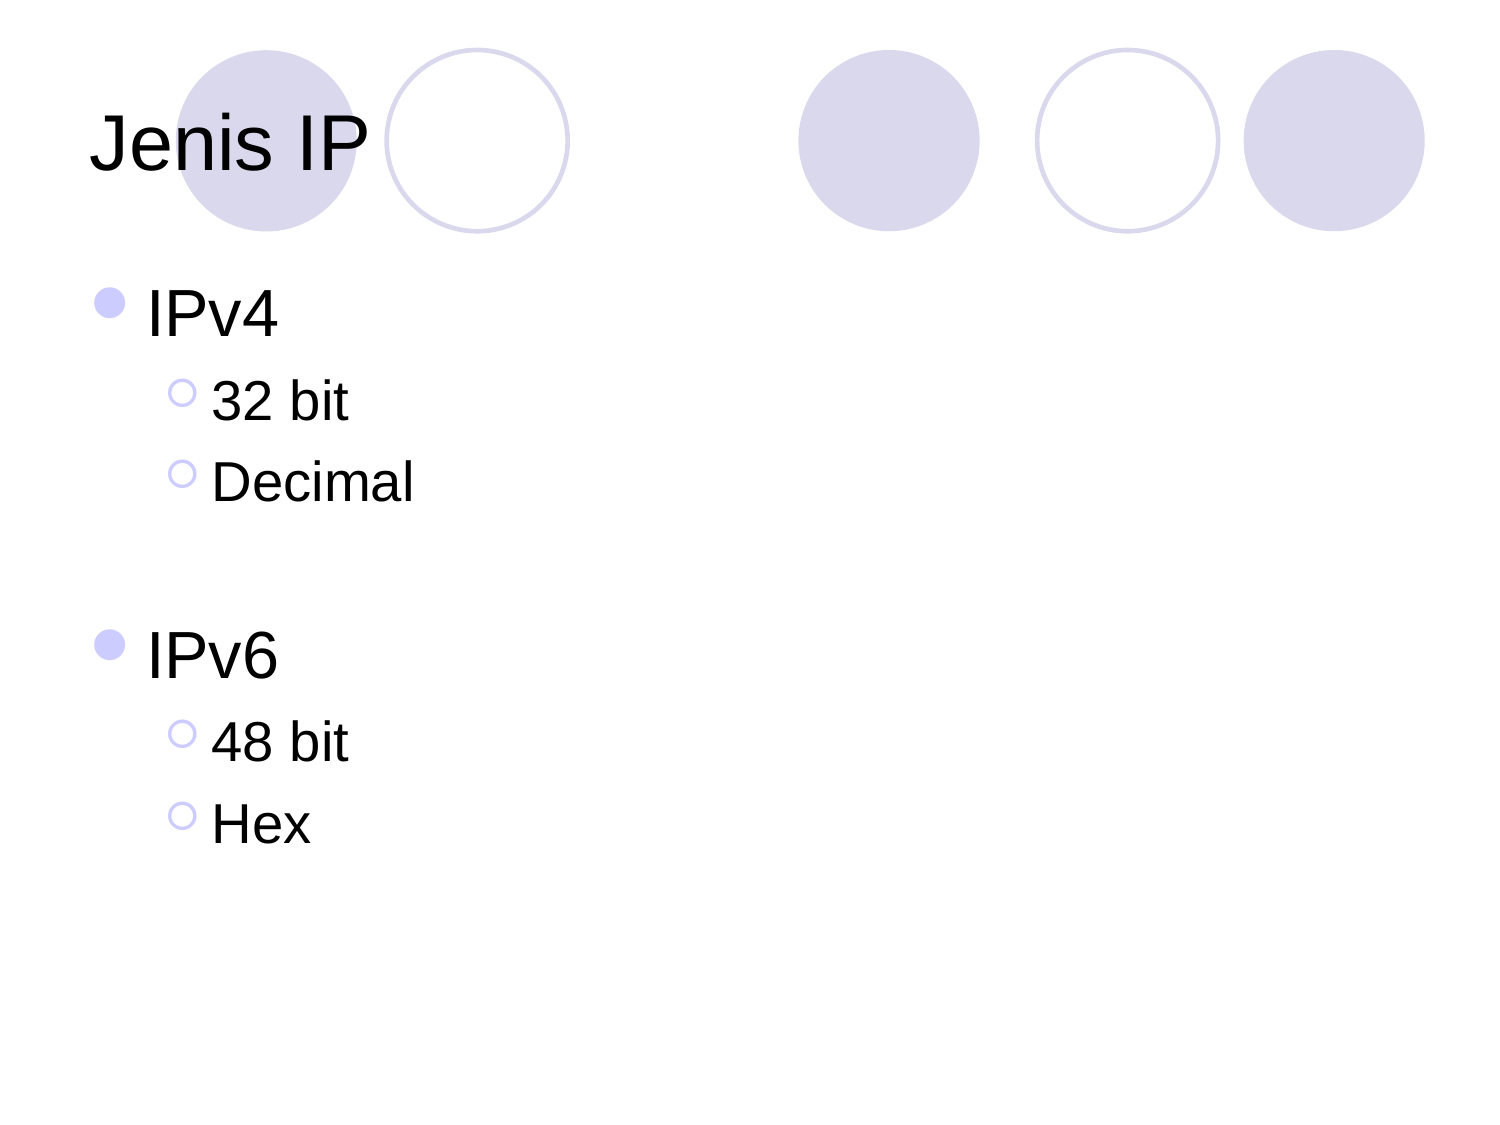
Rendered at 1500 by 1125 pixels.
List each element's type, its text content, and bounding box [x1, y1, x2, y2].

title Jenis IP [75, 45, 1426, 233]
list IPv4 32 bit Decimal IPv6 48 bit Hex [75, 262, 1426, 1006]
